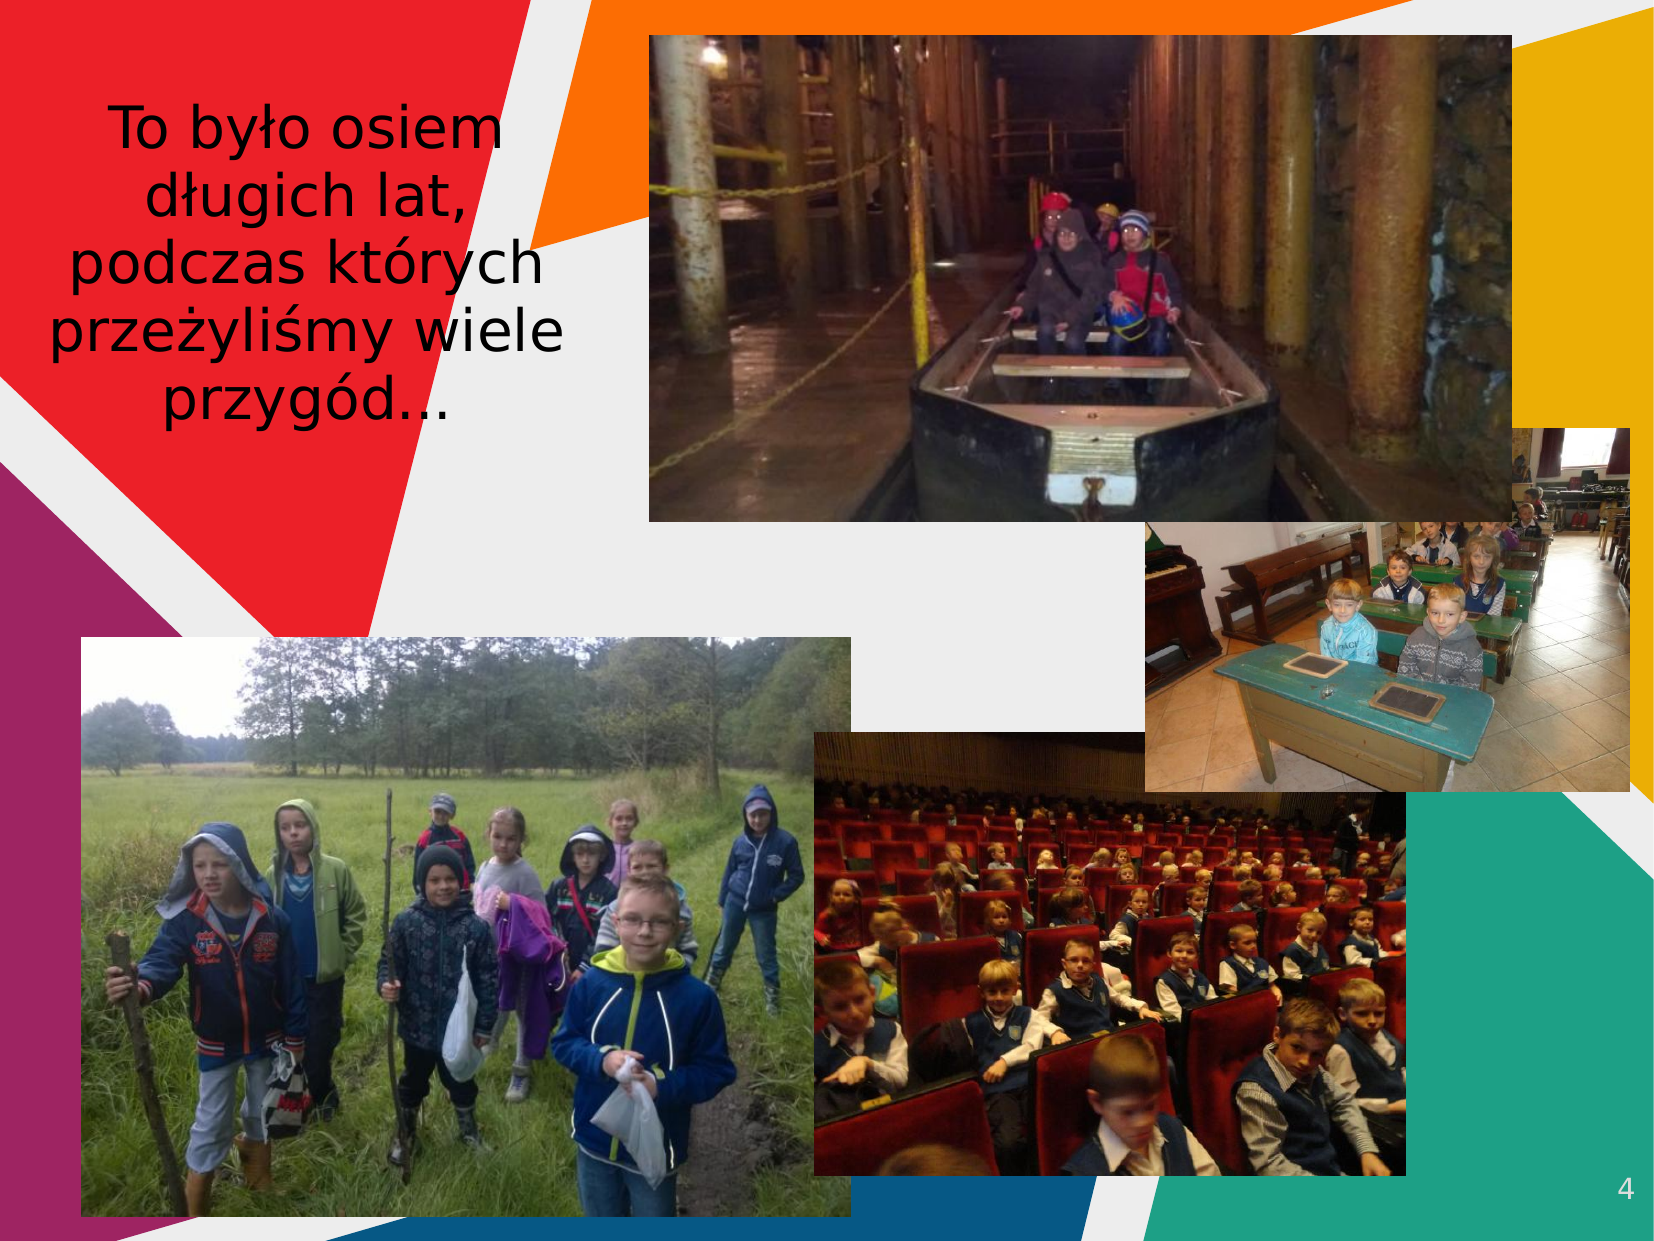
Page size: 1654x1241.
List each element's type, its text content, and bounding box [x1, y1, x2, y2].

title To było osiem długich lat, podczas których przeżyliśmy wiele przygód... [35, 94, 579, 434]
picture [81, 35, 1630, 1217]
